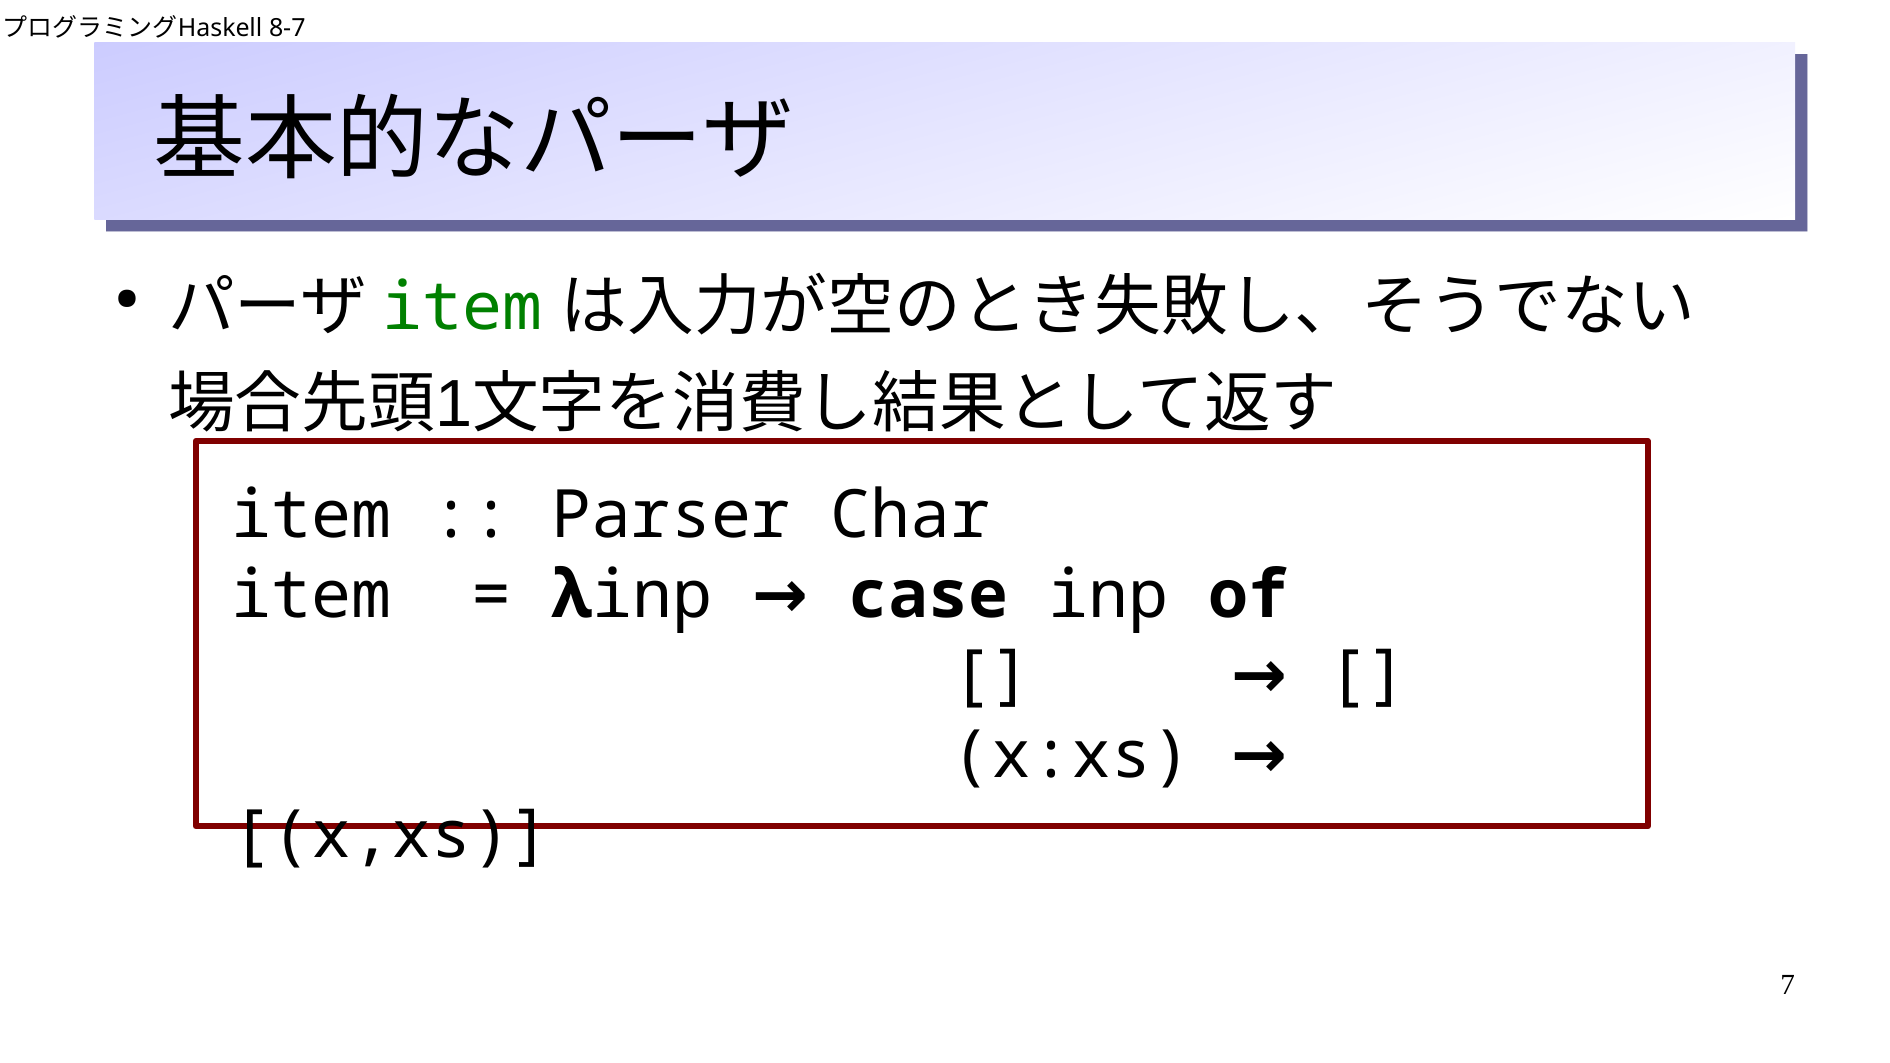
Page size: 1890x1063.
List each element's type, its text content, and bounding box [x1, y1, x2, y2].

list パーザ item は入力が空のとき失敗し、そうでない場合先頭1文字を消費し結果として返す [94, 248, 1726, 413]
text_box item :: Parser Char item = λinp → case inp of [] → [] (x:xs) → [(x,xs)] [195, 440, 1648, 827]
title 基本的なパーザ [94, 42, 1796, 220]
